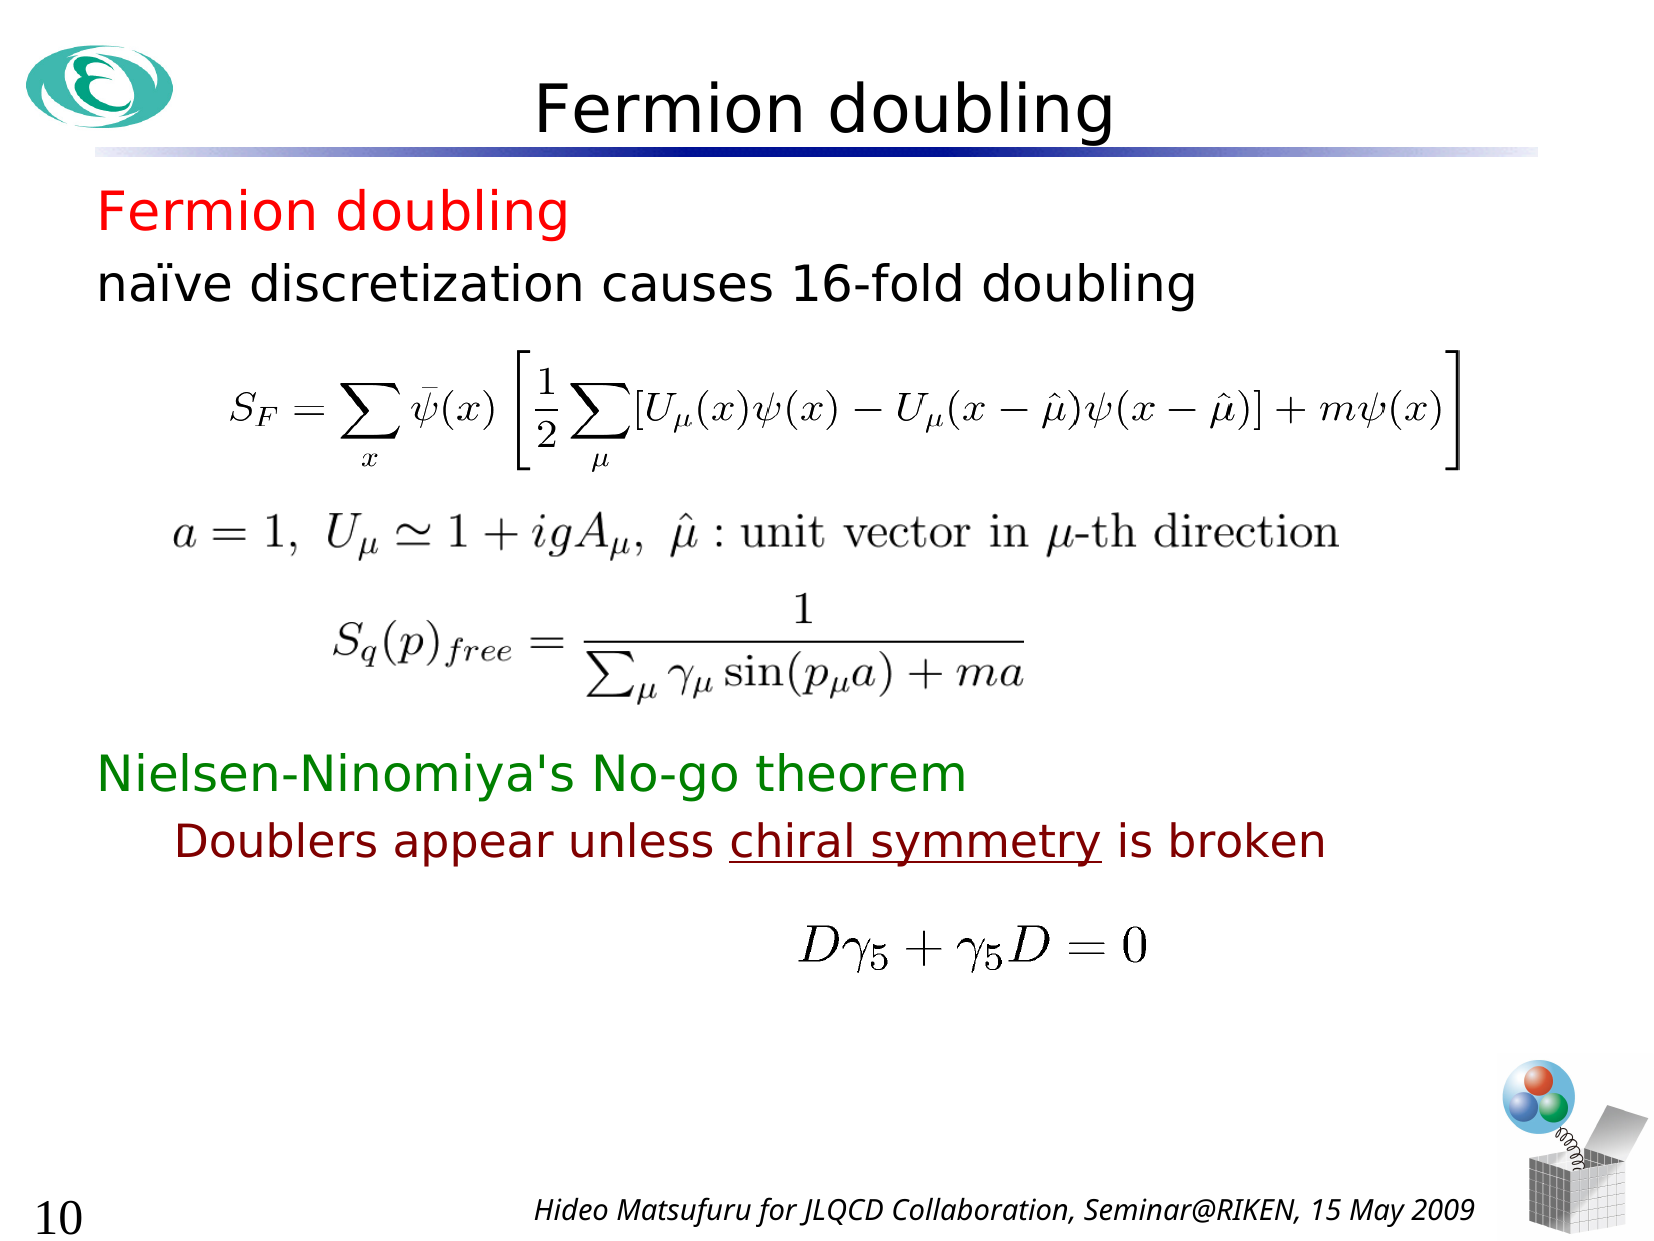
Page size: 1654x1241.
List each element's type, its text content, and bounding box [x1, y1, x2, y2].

picture [1497, 1053, 1654, 1241]
picture [1450, 147, 1538, 157]
picture [230, 350, 1460, 472]
list Fermion doubling naïve discretization causes 16-fold doubling Nielsen-Ninomiya's No-go theorem Doublers appear unless chiral symmetry is broken [79, 180, 1565, 869]
picture [173, 511, 1339, 561]
picture [20, 37, 179, 136]
picture [333, 592, 1024, 705]
title Fermion doubling [201, 56, 1450, 163]
picture [95, 147, 201, 157]
picture [789, 917, 1150, 975]
